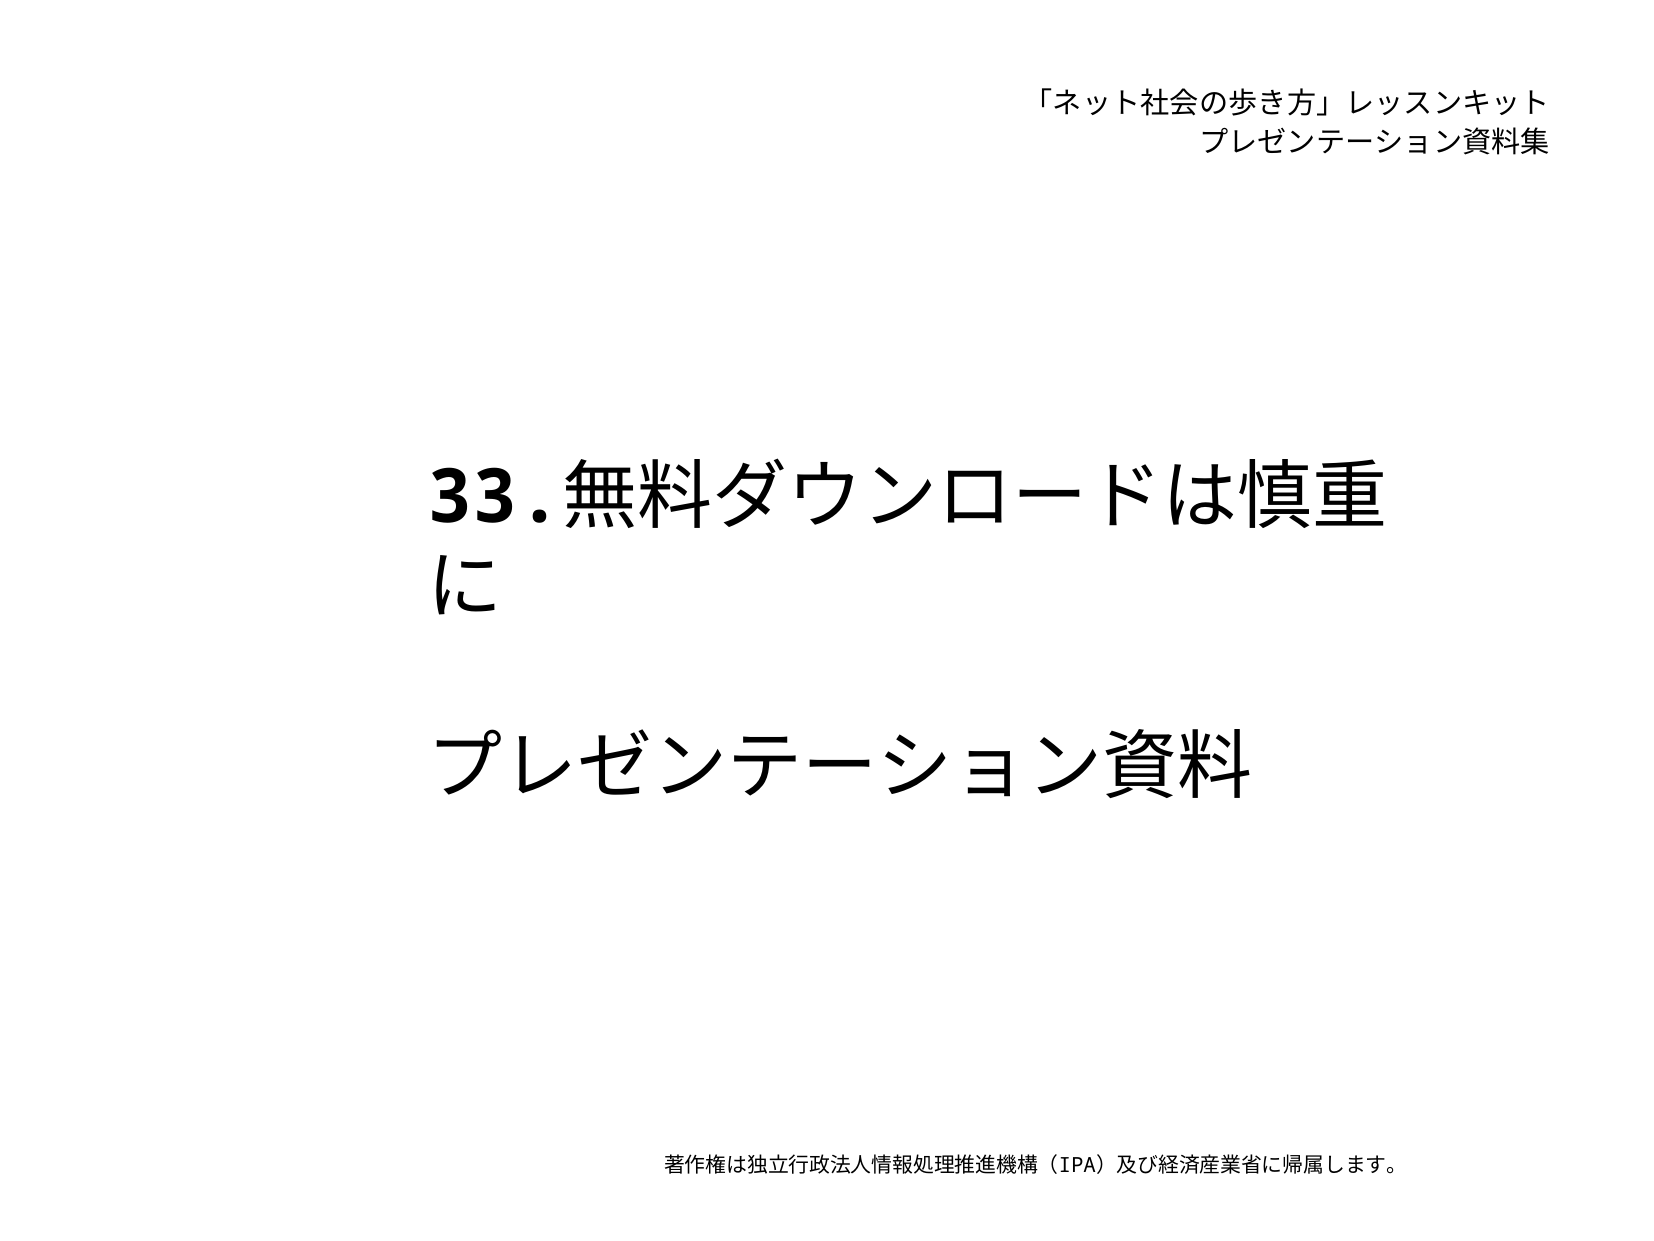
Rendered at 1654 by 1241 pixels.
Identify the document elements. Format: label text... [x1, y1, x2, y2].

text_box 「ネット社会の歩き方」レッスンキット プレゼンテーション資料集 [1003, 74, 1566, 169]
text_box 33.無料ダウンロードは慎重に プレゼンテーション資料 [413, 442, 1477, 819]
text_box 著作権は独立行政法人情報処理推進機構（IPA）及び経済産業省に帰属します。 [649, 1145, 1536, 1186]
